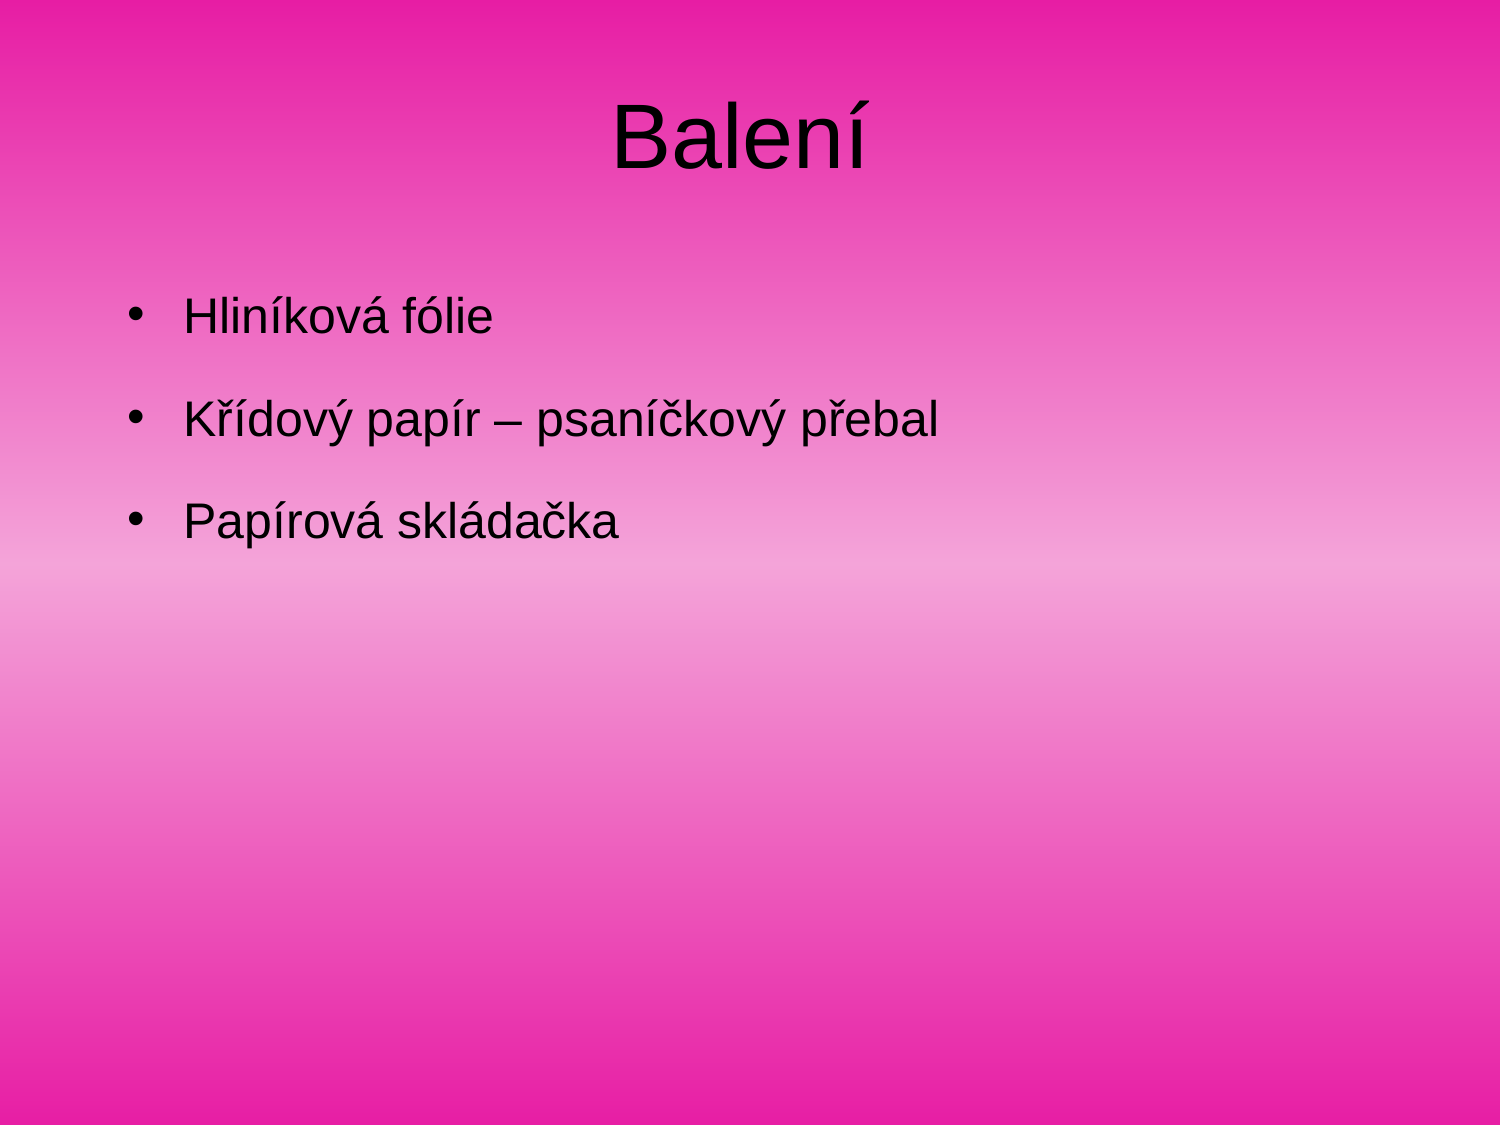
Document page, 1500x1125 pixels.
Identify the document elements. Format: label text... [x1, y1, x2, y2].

title Balení [117, 58, 1365, 206]
list Hliníková fólie Křídový papír – psaníčkový přebal Papírová skládačka [112, 246, 1388, 1001]
